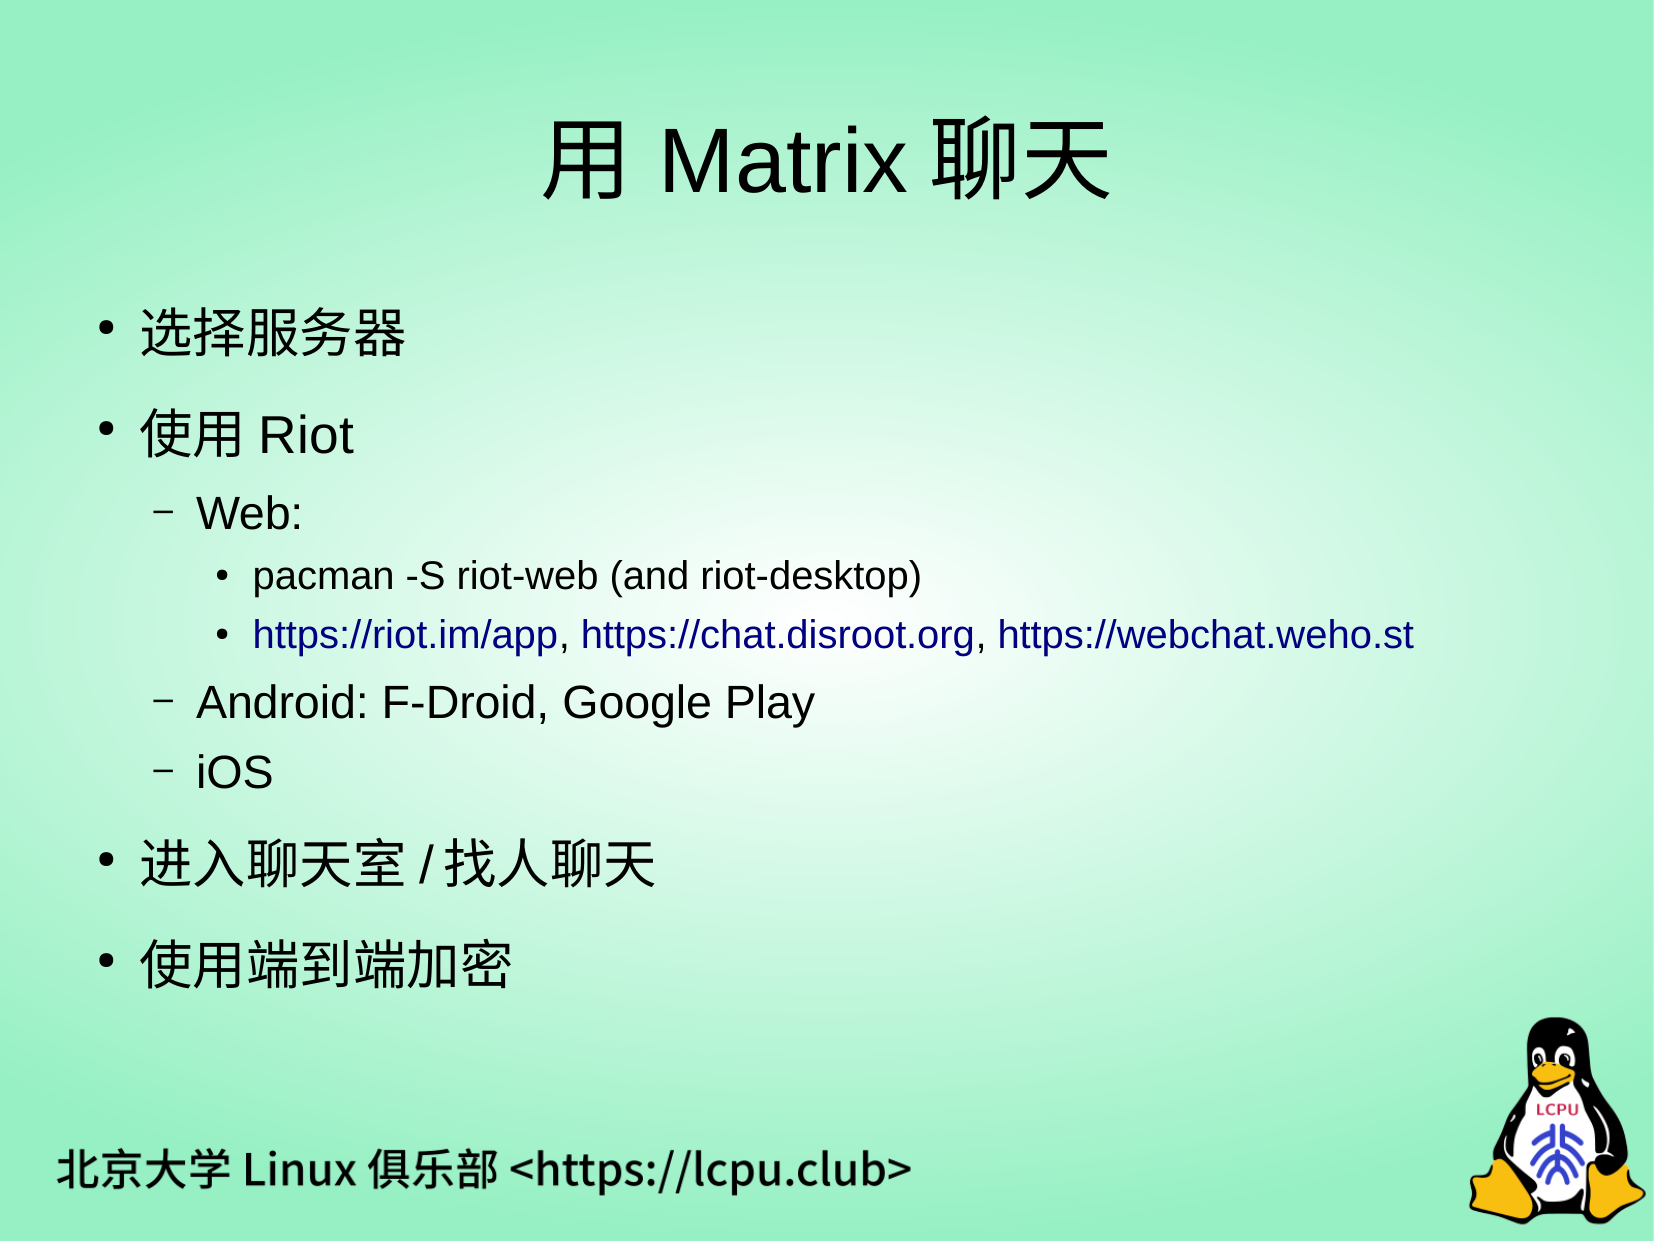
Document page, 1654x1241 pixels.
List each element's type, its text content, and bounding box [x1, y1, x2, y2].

picture [0, 0, 1654, 1241]
list 选择服务器 使用Riot Web: pacman -S riot-web (and riot-desktop) https://riot.im/app, https://chat.disroot.org, https://webchat.weho.st Android: F-Droid, Google Play iOS 进入聊天室/找人聊天 使用端到端加密 [82, 290, 1571, 1010]
title 用Matrix聊天 [82, 49, 1571, 257]
